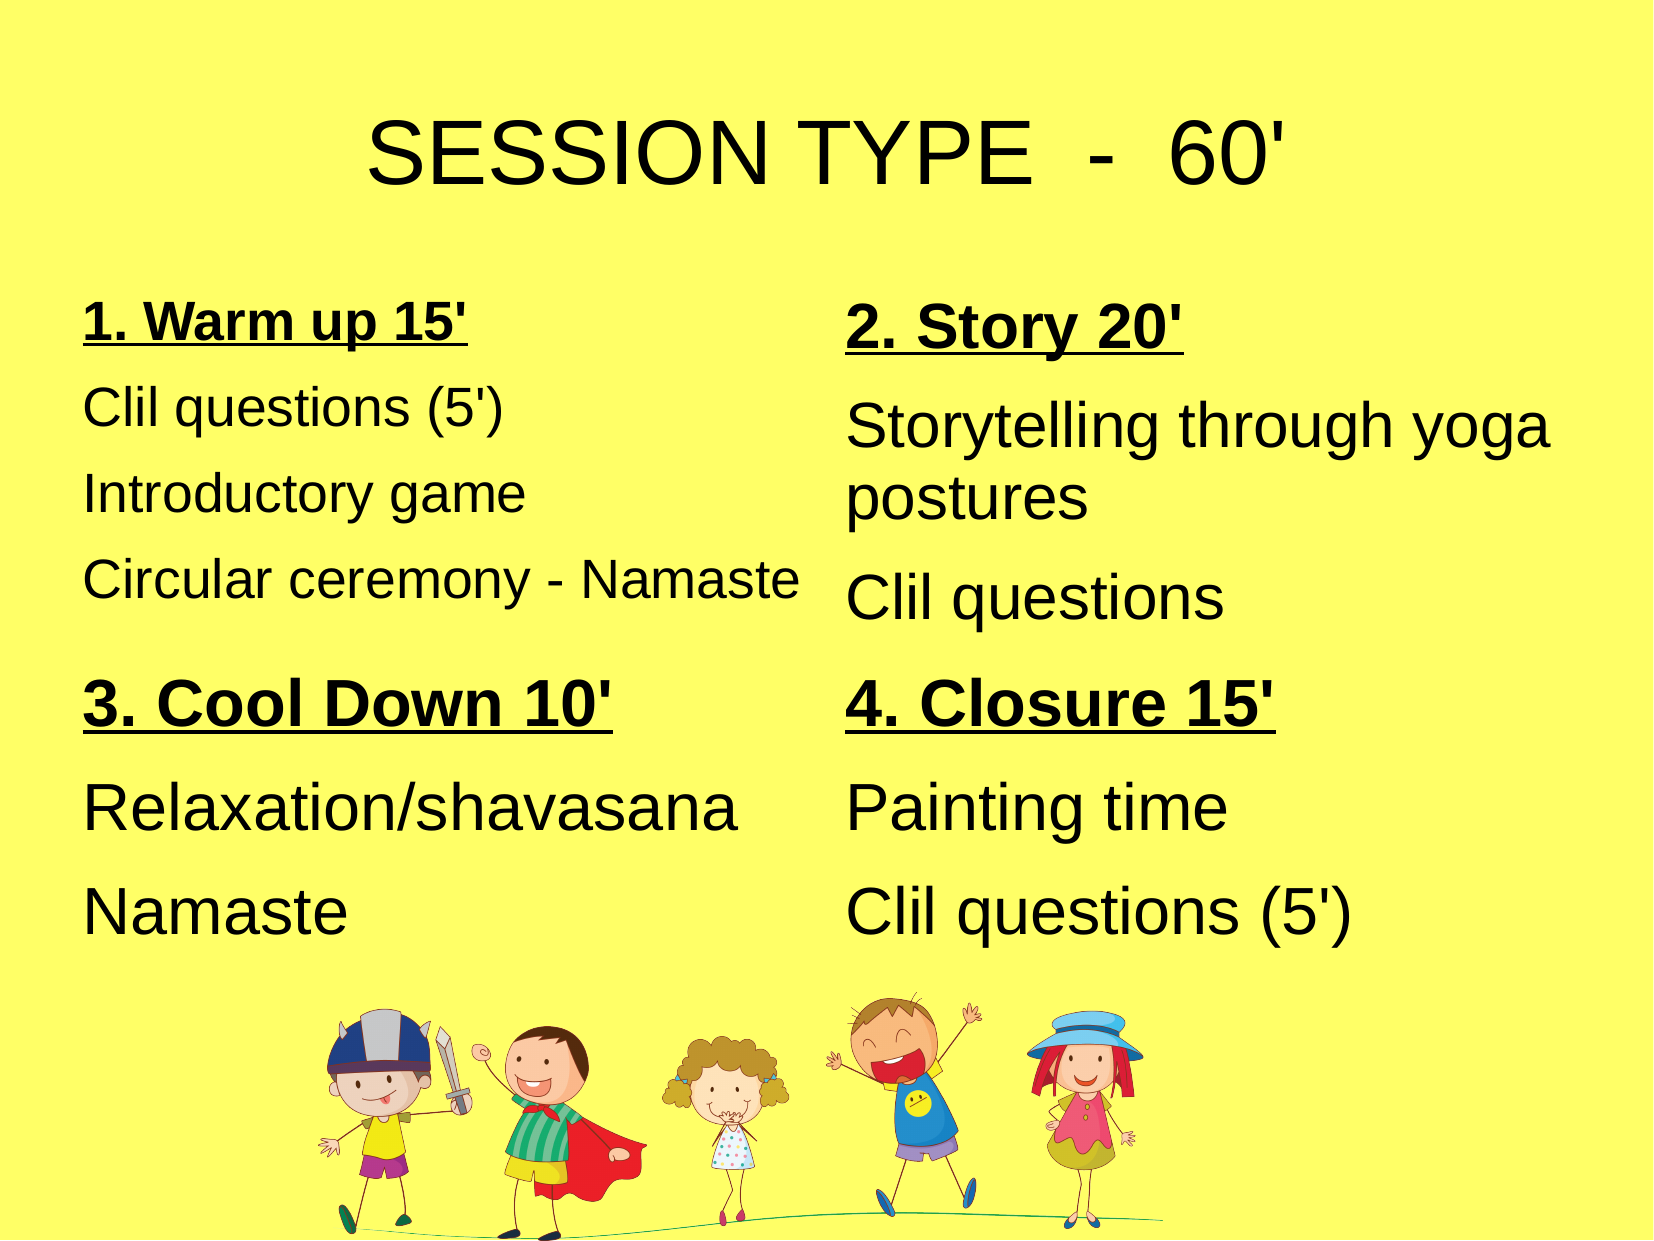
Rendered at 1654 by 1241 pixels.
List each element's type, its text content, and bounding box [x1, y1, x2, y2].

picture [318, 992, 1163, 1241]
title SESSION TYPE - 60' [82, 49, 1571, 257]
list 2. Story 20' Storytelling through yoga postures Clil questions [845, 290, 1572, 634]
list 4. Closure 15' Painting time Clil questions (5') [845, 665, 1572, 1009]
list 3. Cool Down 10' Relaxation/shavasana Namaste [82, 665, 809, 1009]
list 1. Warm up 15' Clil questions (5') Introductory game Circular ceremony - Namaste [82, 290, 809, 634]
